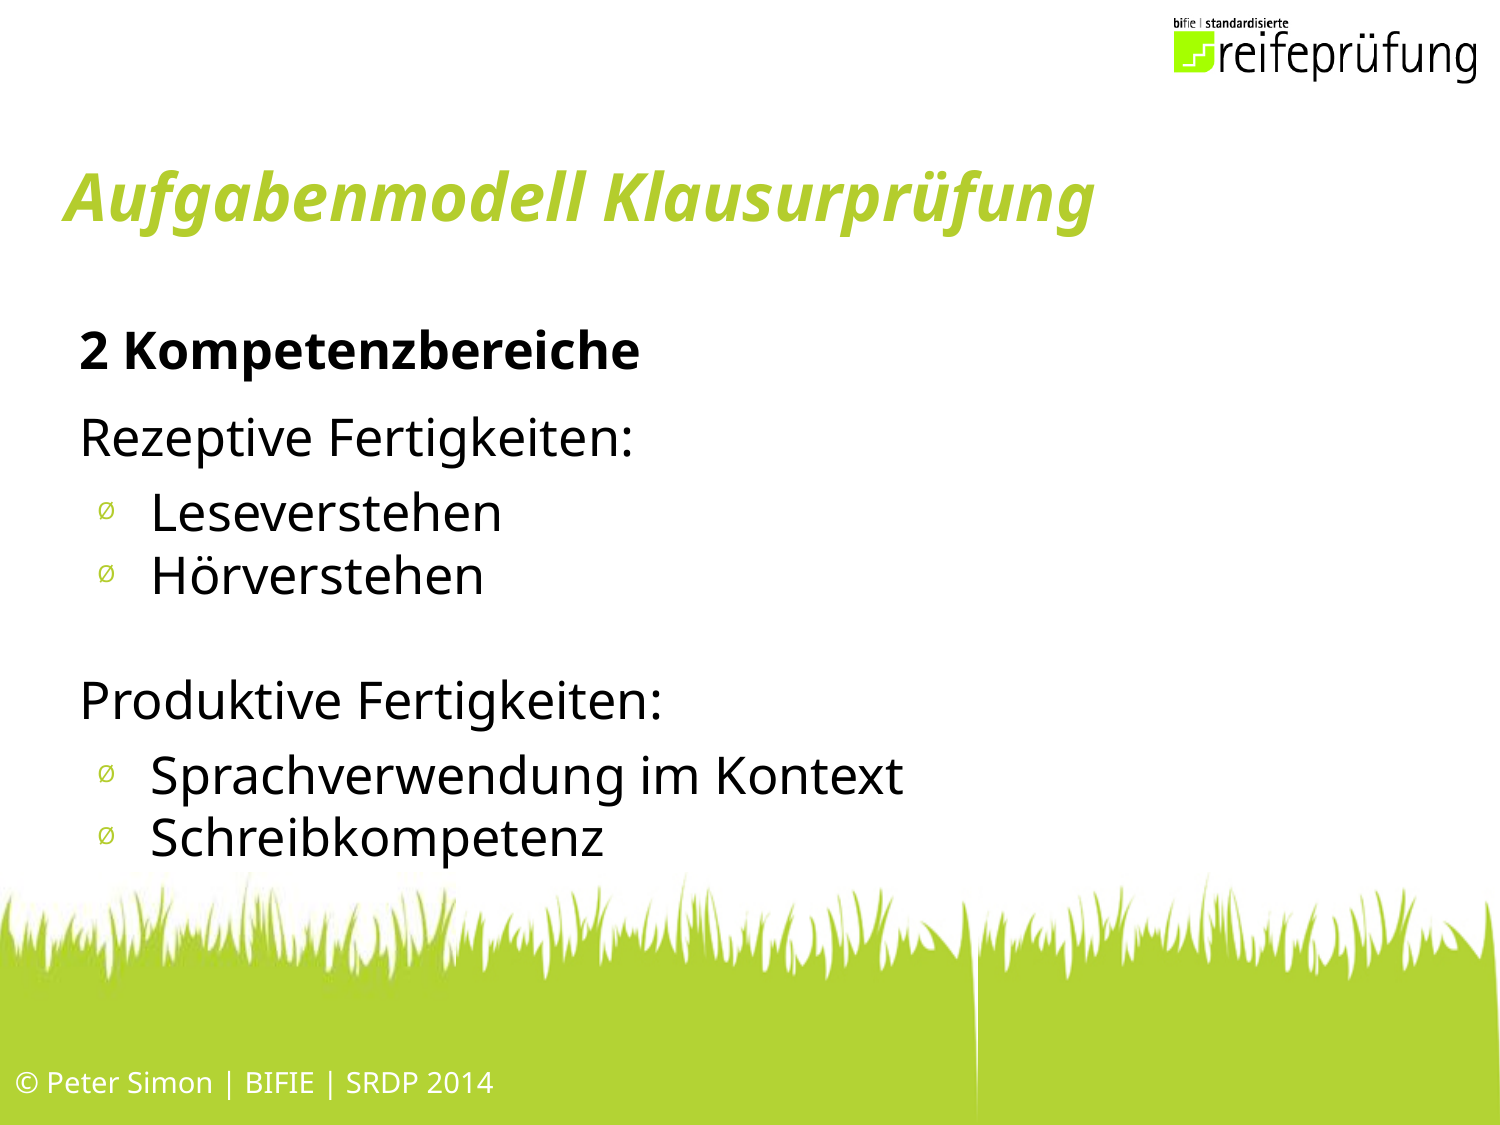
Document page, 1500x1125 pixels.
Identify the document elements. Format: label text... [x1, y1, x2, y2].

picture [1172, 14, 1476, 86]
picture [0, 872, 1500, 1125]
text_box Aufgabenmodell Klausurprüfung [50, 147, 1137, 313]
list 2 Kompetenzbereiche Rezeptive Fertigkeiten: Leseverstehen Hörverstehen Produktive Fertigkeiten: Sprachverwendung im Kontext Schreibkompetenz [64, 249, 1459, 938]
